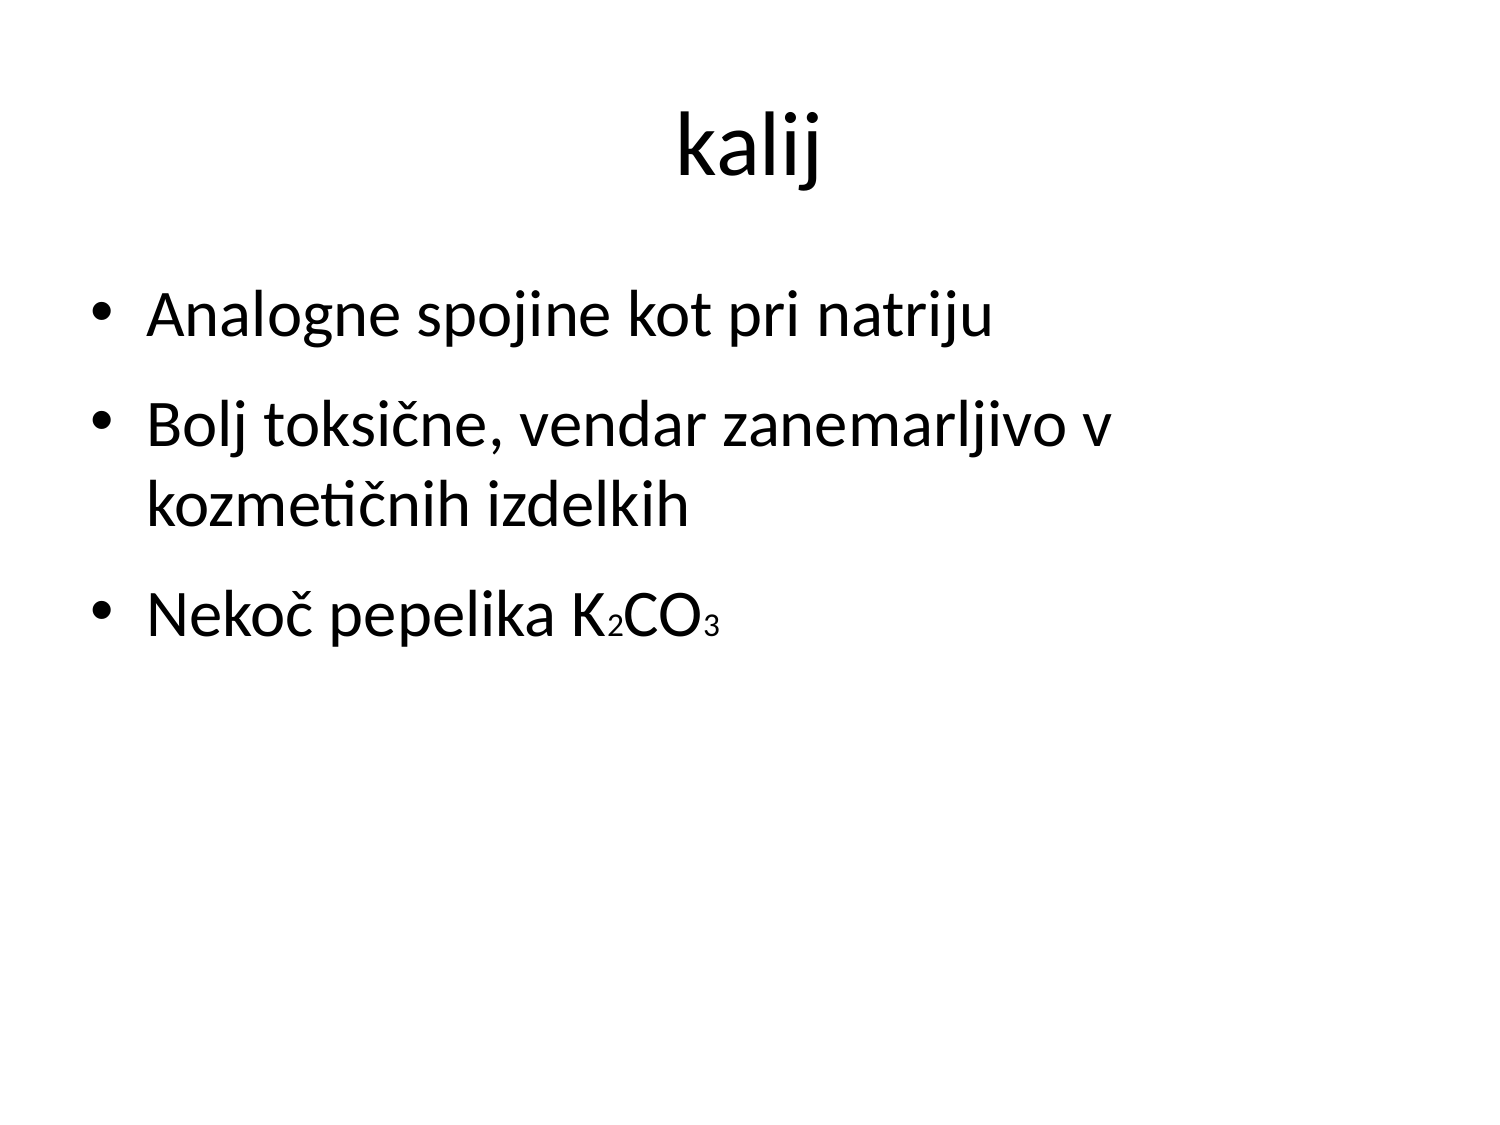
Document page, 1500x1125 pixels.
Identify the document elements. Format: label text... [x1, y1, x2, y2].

list Analogne spojine kot pri natriju Bolj toksične, vendar zanemarljivo v kozmetičnih izdelkih Nekoč pepelika K2CO3 [75, 262, 1425, 1005]
title kalij [75, 45, 1425, 233]
